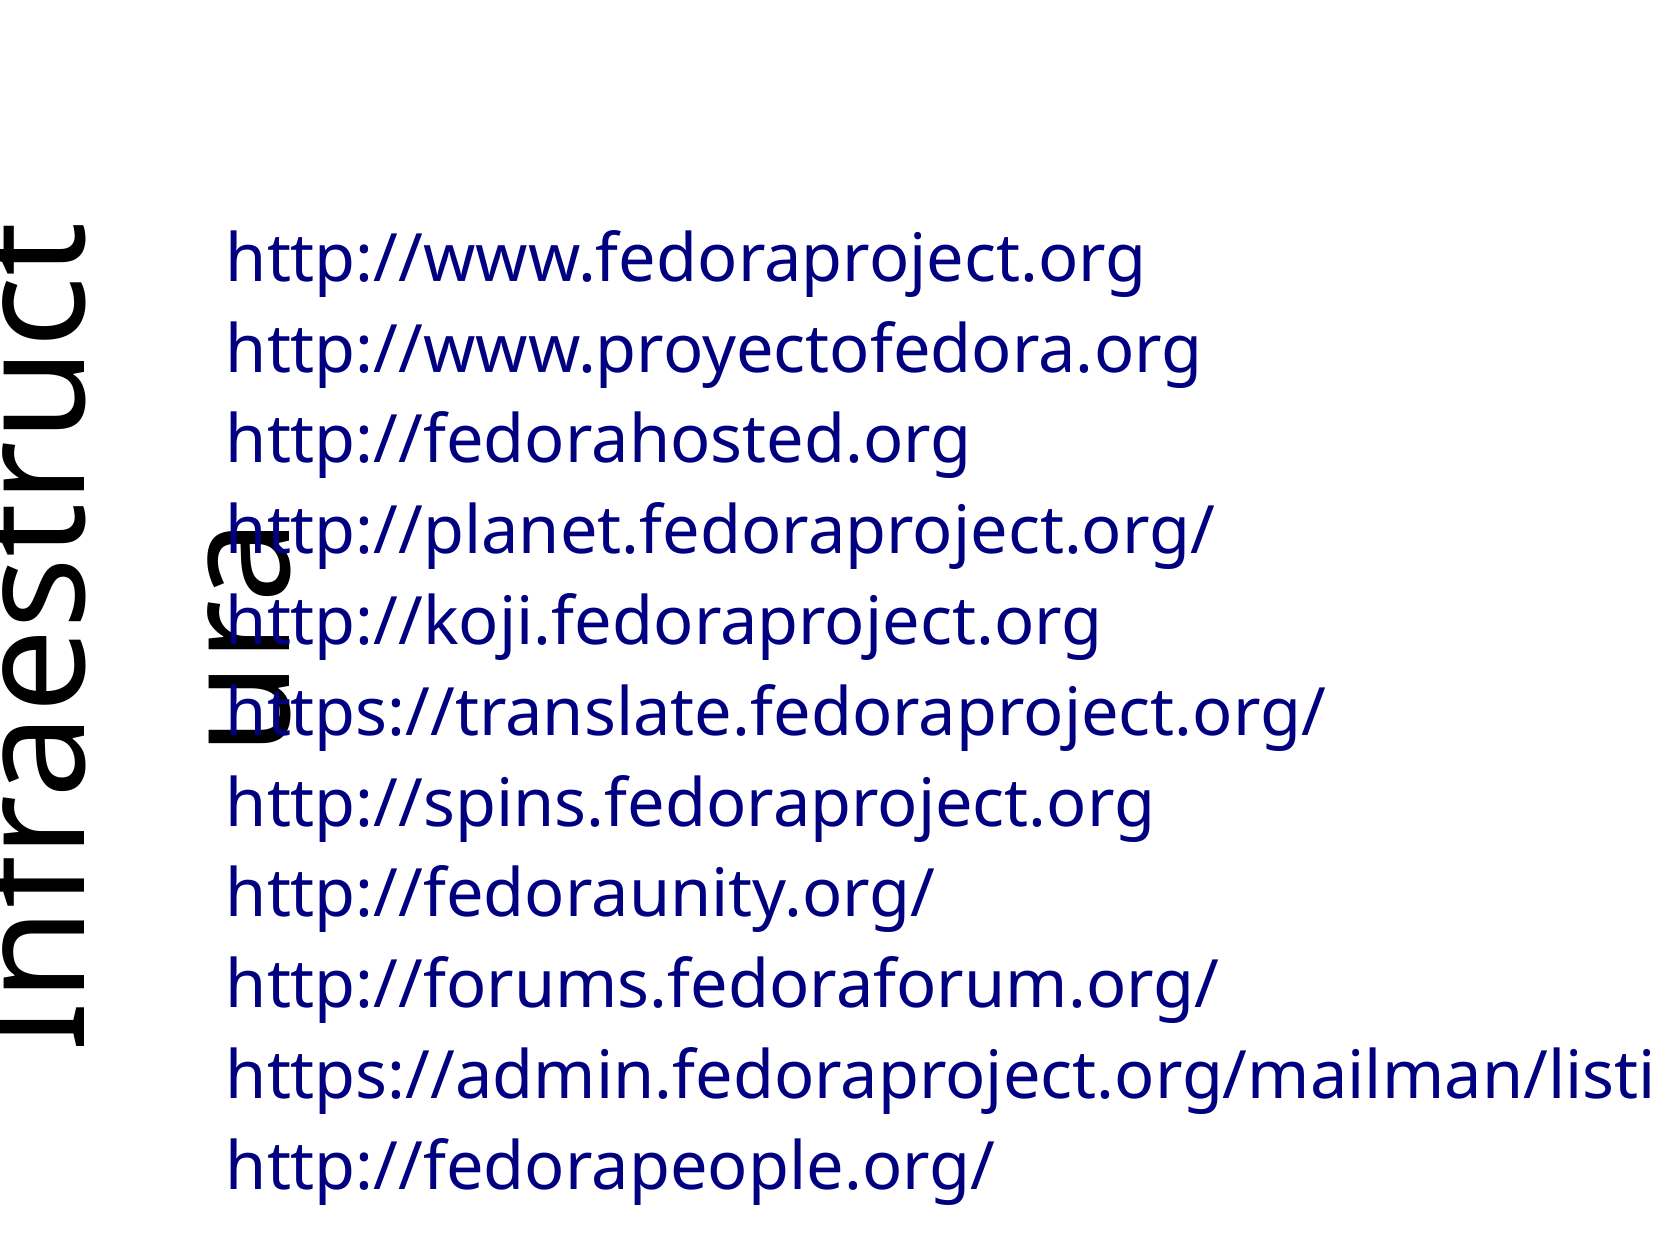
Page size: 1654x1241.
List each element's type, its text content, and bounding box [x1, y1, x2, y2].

title Infraestructura [32, 187, 226, 1088]
text_box http://www.fedoraproject.org http://www.proyectofedora.org http://fedorahosted.org http://planet.fedoraproject.org/ http://koji.fedoraproject.org https://translate.fedoraproject.org/ http://spins.fedoraproject.org http://fedoraunity.org/ http://forums.fedoraforum.org/ https://admin.fedoraproject.org/mailman/listinfo http://fedorapeople.org/ [211, 202, 1632, 1041]
